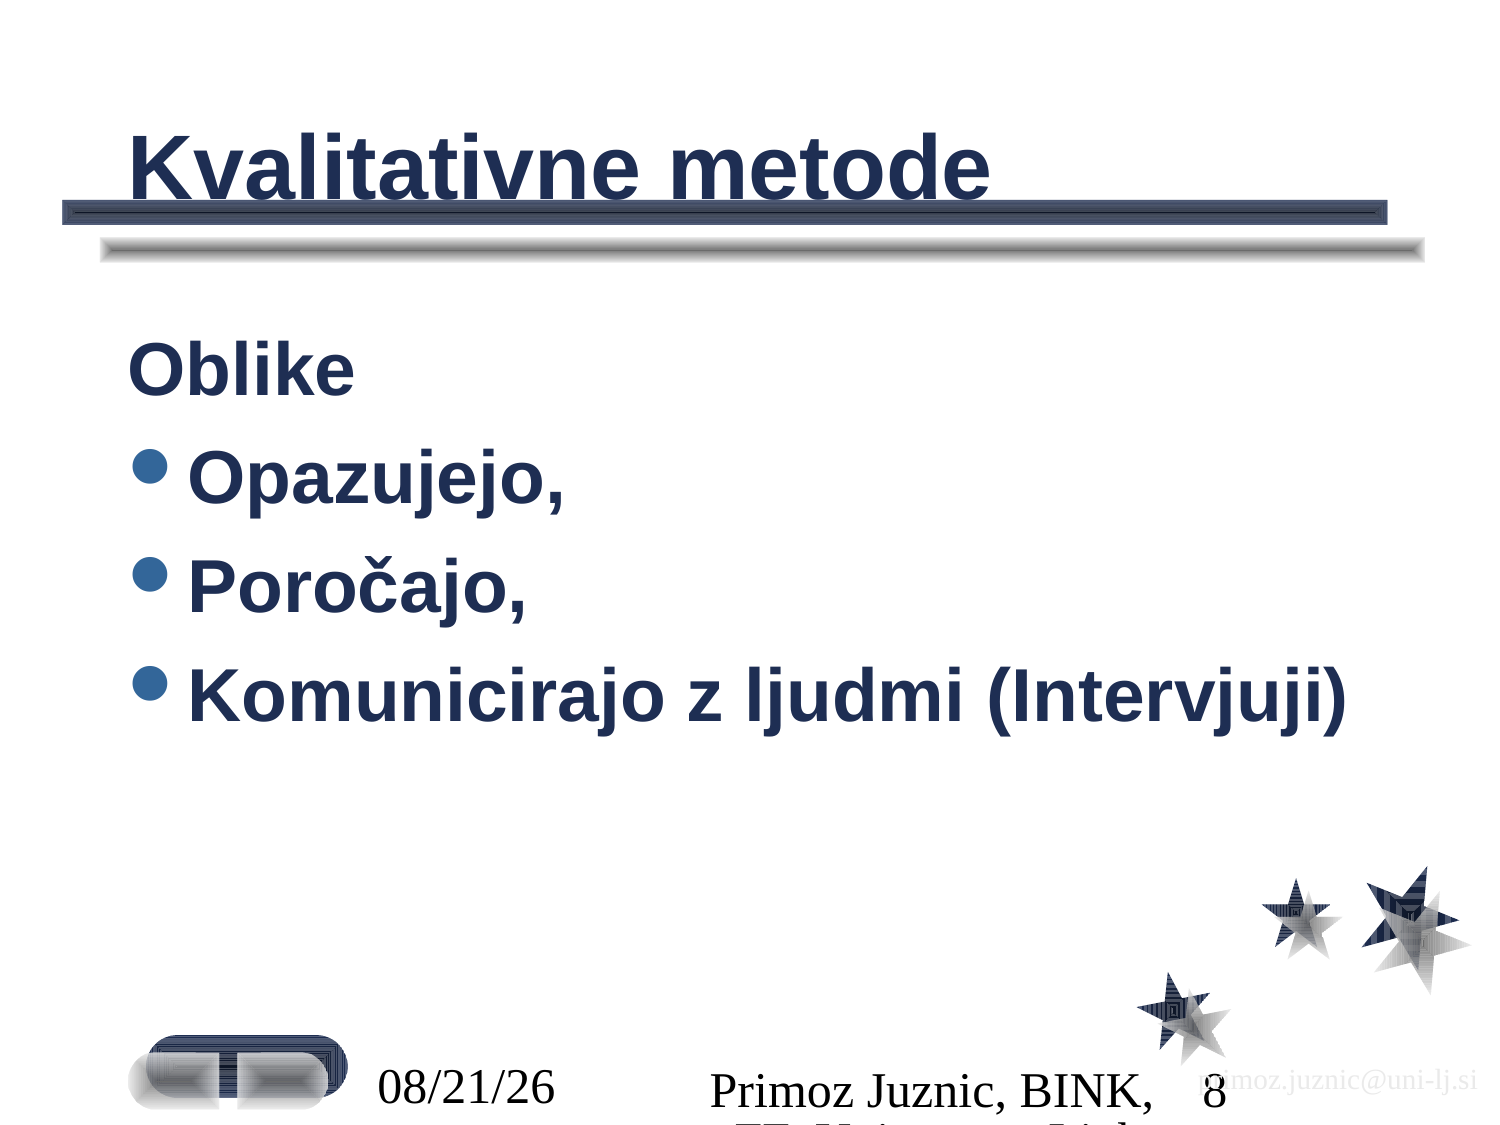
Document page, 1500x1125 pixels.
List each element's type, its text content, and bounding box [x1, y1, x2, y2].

list Oblike Opazujejo, Poročajo, Komunicirajo z ljudmi (Intervjuji) [112, 312, 1388, 988]
title Kvalitativne metode [112, 37, 1388, 225]
